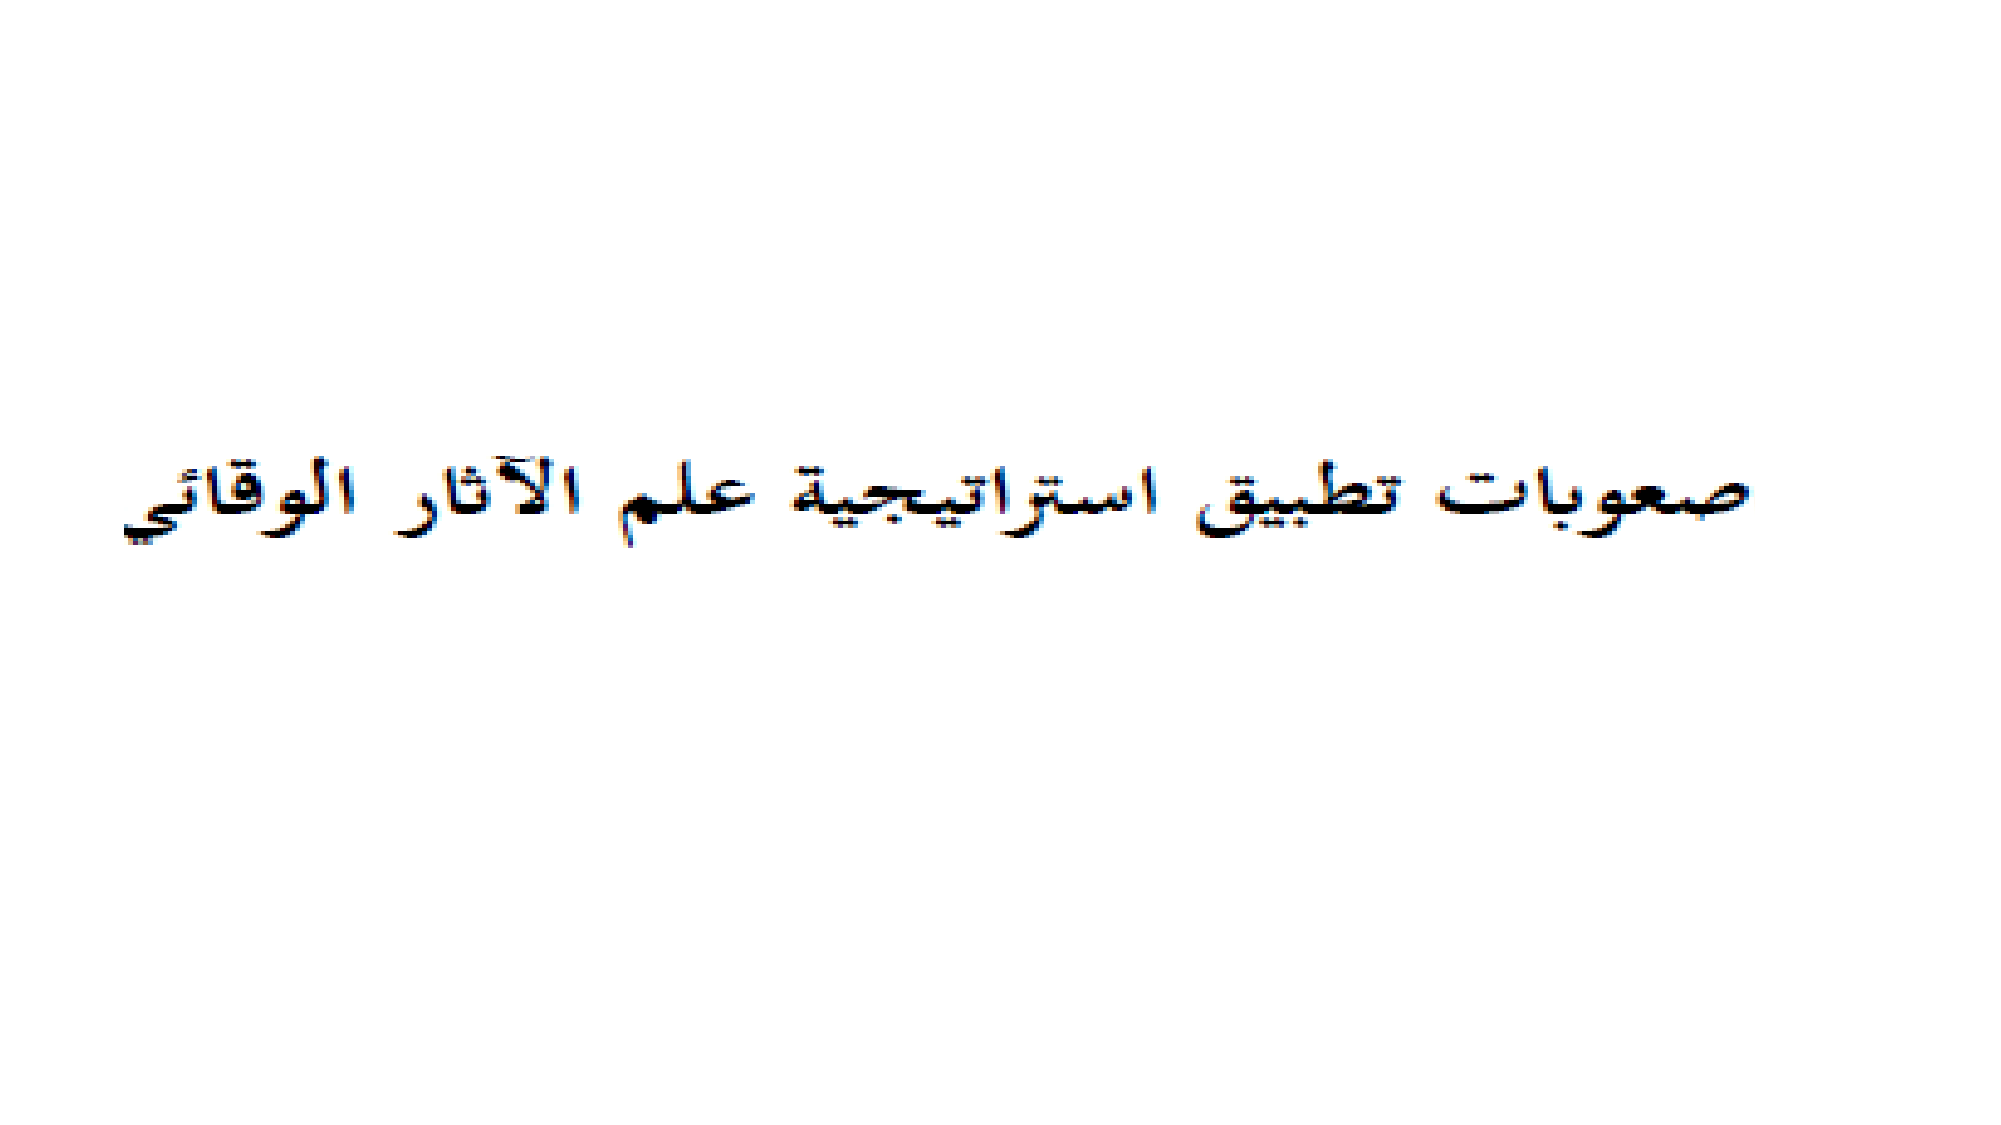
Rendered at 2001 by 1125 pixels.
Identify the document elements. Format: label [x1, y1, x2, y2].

picture [124, 432, 1755, 563]
